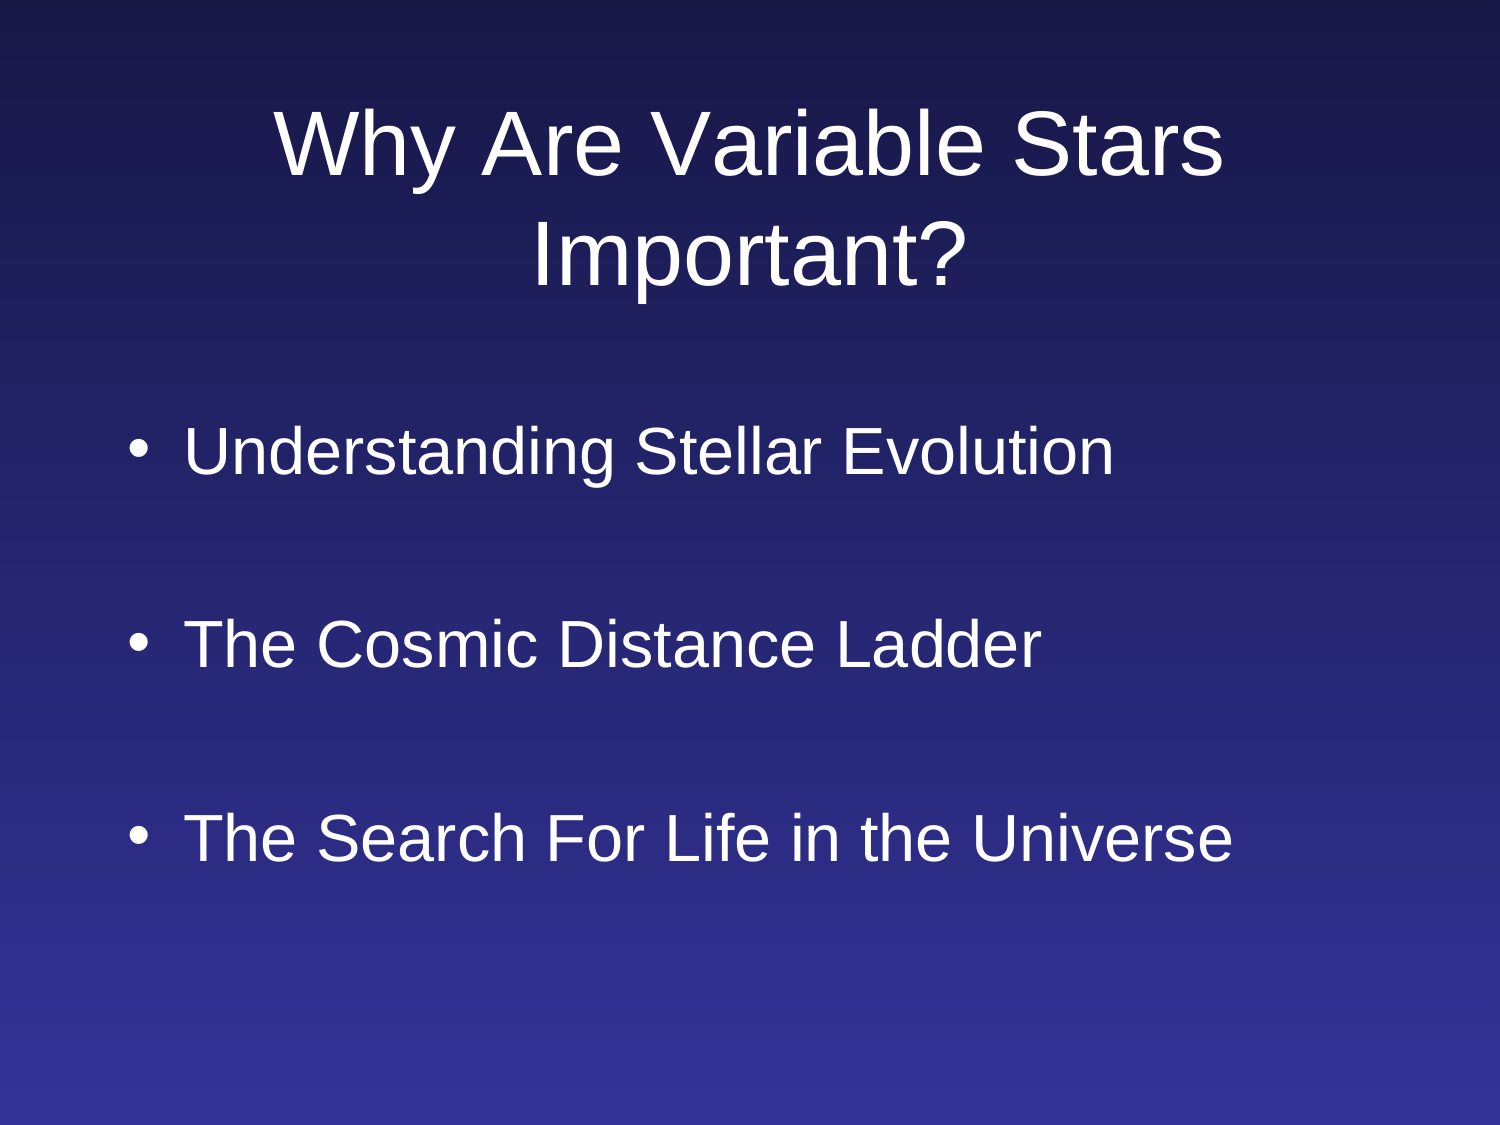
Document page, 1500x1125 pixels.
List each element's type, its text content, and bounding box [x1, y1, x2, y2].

list Understanding Stellar Evolution The Cosmic Distance Ladder The Search For Life in the Universe [112, 399, 1388, 1075]
title Why Are Variable Stars Important? [112, 99, 1388, 288]
